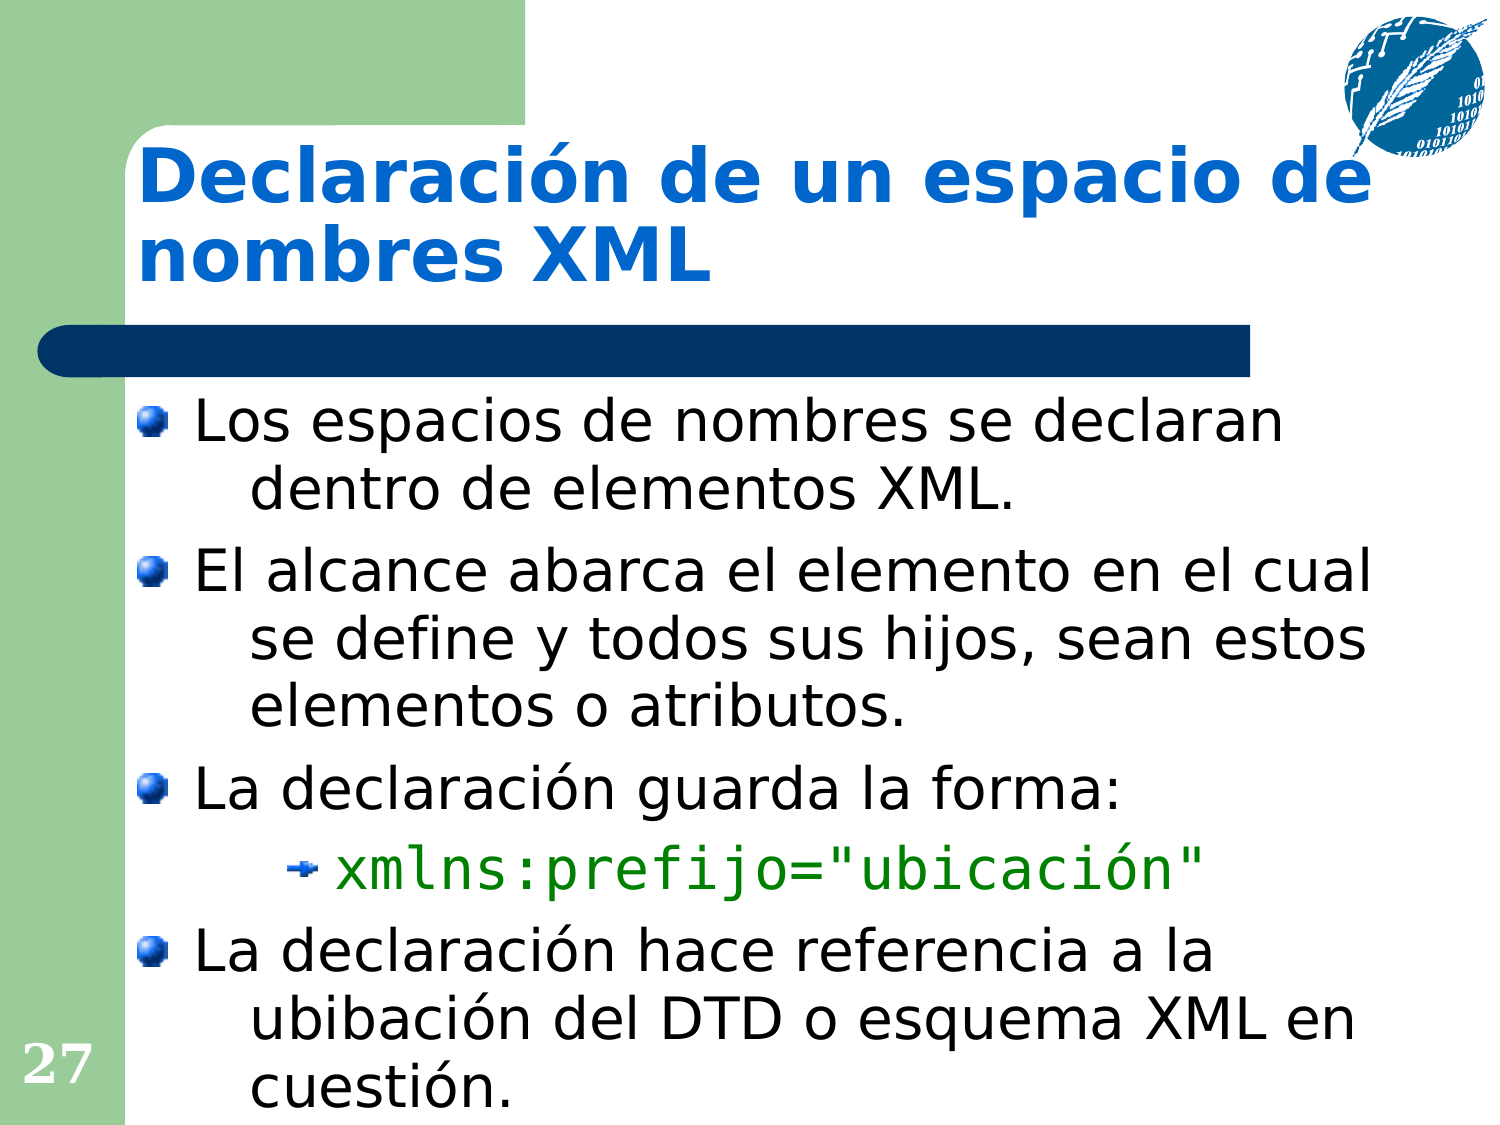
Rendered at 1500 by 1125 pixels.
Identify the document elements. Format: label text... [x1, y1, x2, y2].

picture [1436, 127, 1450, 136]
title Declaración de un espacio de nombres XML [136, 135, 1414, 302]
picture [1427, 138, 1431, 148]
list Los espacios de nombres se declaran dentro de elementos XML. El alcance abarca el elemento en el cual se define y todos sus hijos, sean estos elementos o atributos. La declaración guarda la forma: xmlns:prefijo="ubicación" La declaración hace referencia a la ubibación del DTD o esquema XML en cuestión. [137, 387, 1400, 1121]
picture [1433, 139, 1440, 147]
picture [1341, 15, 1487, 172]
picture [1416, 140, 1425, 149]
